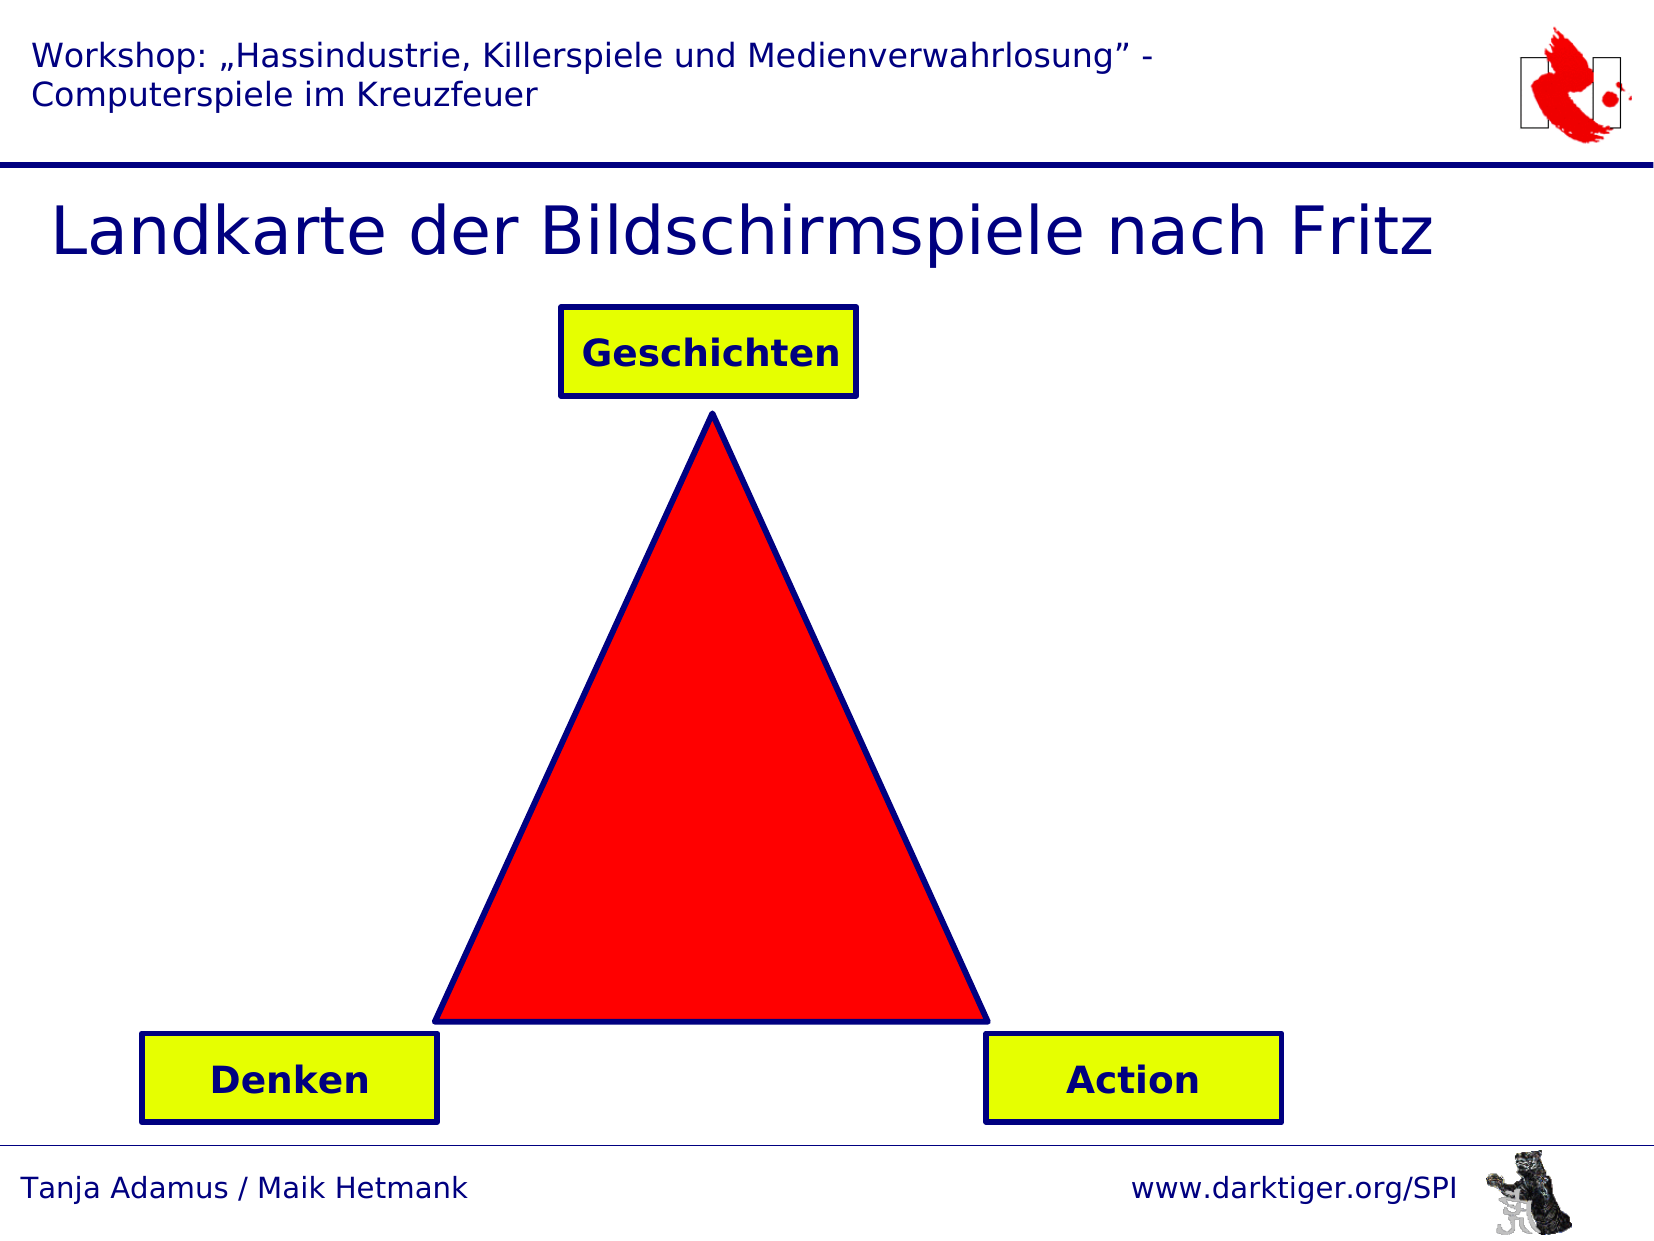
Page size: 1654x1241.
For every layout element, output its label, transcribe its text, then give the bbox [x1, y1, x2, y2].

text_box Denken [194, 1051, 386, 1110]
text_box [986, 1033, 1282, 1123]
picture [1486, 1150, 1572, 1235]
text_box [561, 307, 857, 396]
text_box Geschichten [566, 324, 857, 384]
text_box [434, 413, 988, 1022]
text_box Workshop: „Hassindustrie, Killerspiele und Medienverwahrlosung” - Computerspiele im Kreuzfeuer [16, 29, 1418, 178]
picture [1503, 16, 1632, 148]
text_box Action [1051, 1051, 1216, 1110]
text_box [141, 1033, 438, 1123]
text_box Landkarte der Bildschirmspiele nach Fritz [35, 184, 1654, 278]
